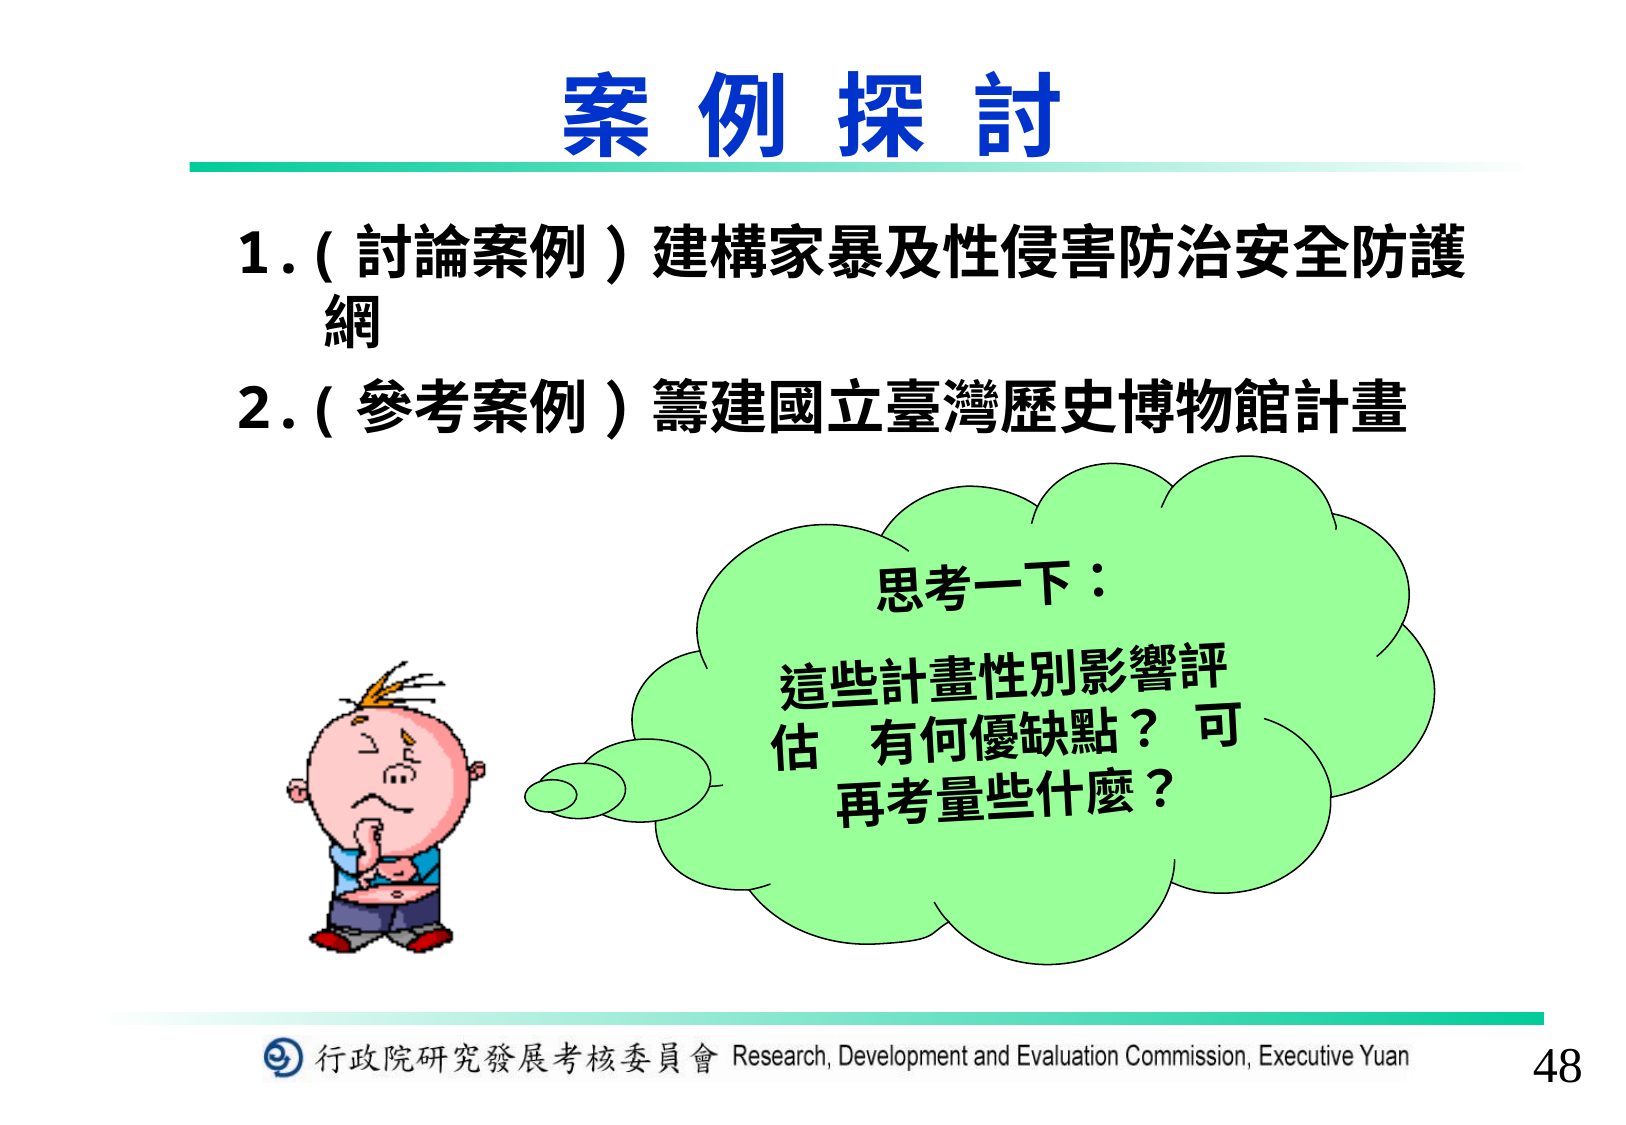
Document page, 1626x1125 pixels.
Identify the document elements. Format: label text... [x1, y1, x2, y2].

picture [257, 609, 529, 959]
list 1.(討論案例)建構家暴及性侵害防治安全防護網 2.(參考案例)籌建國立臺灣歷史博物館計畫 [221, 207, 1522, 622]
title 案 例 探 討 [121, 37, 1504, 188]
picture [262, 1035, 1415, 1083]
text_box 思考一下： 這些計畫性別影響評估 有何優缺點？ 可再考量些什麼？ [524, 456, 1435, 965]
